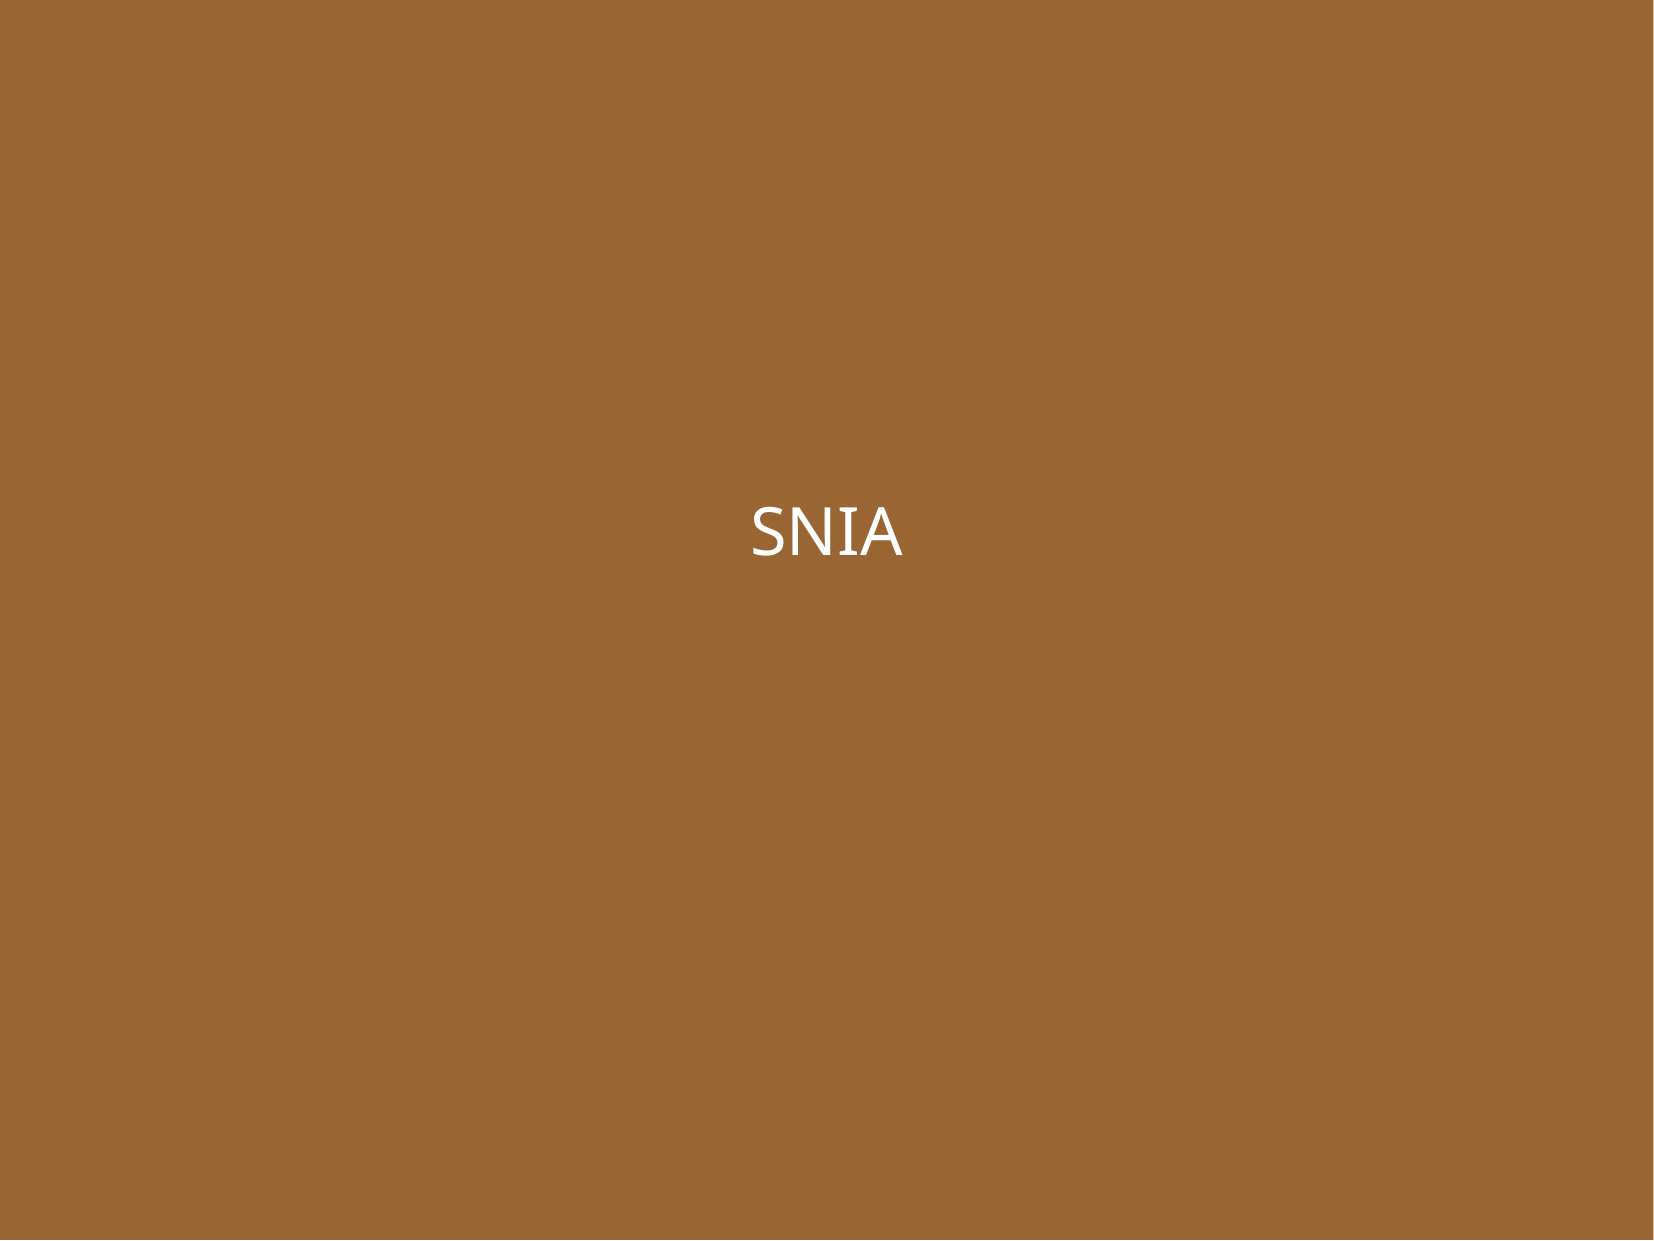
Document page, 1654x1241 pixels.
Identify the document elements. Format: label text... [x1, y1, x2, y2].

subtitle SNIA [82, 49, 1571, 1010]
